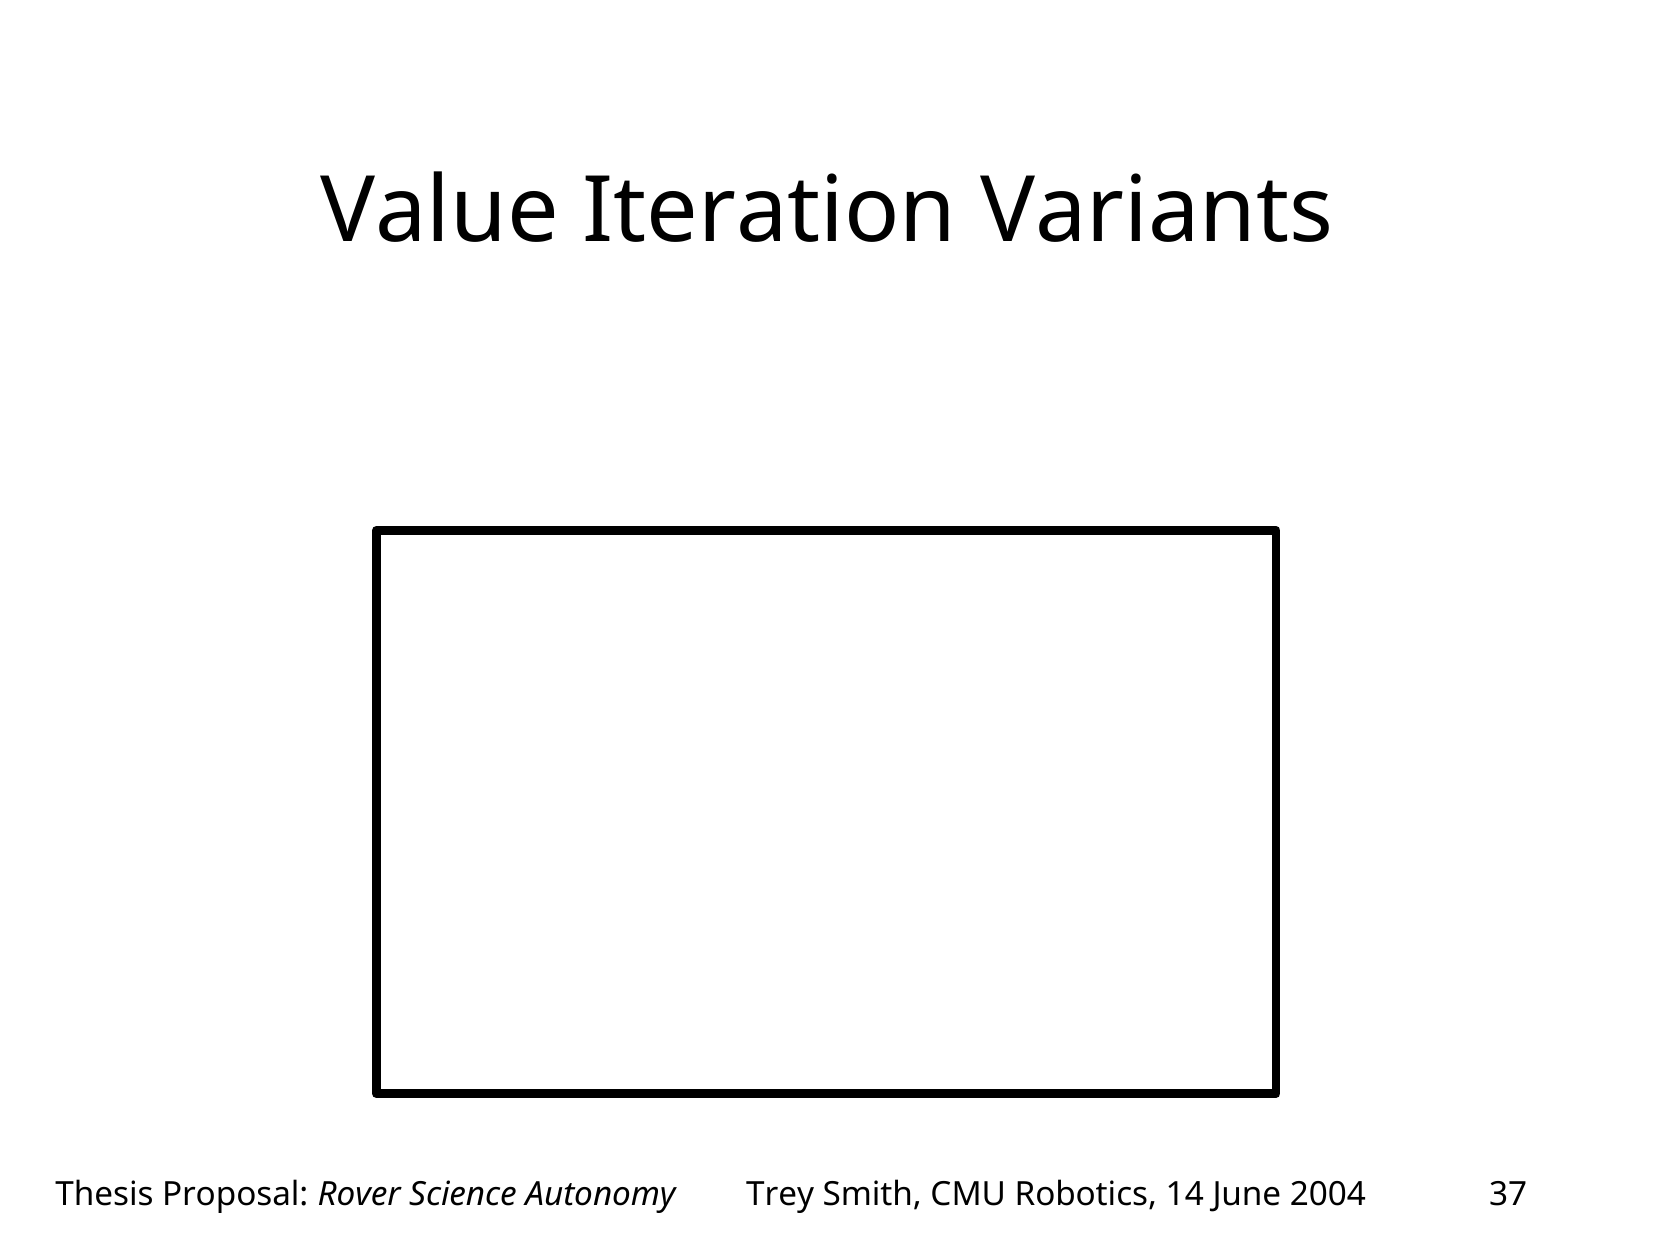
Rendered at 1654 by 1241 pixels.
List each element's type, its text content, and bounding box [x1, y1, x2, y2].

title Value Iteration Variants [121, 102, 1534, 311]
